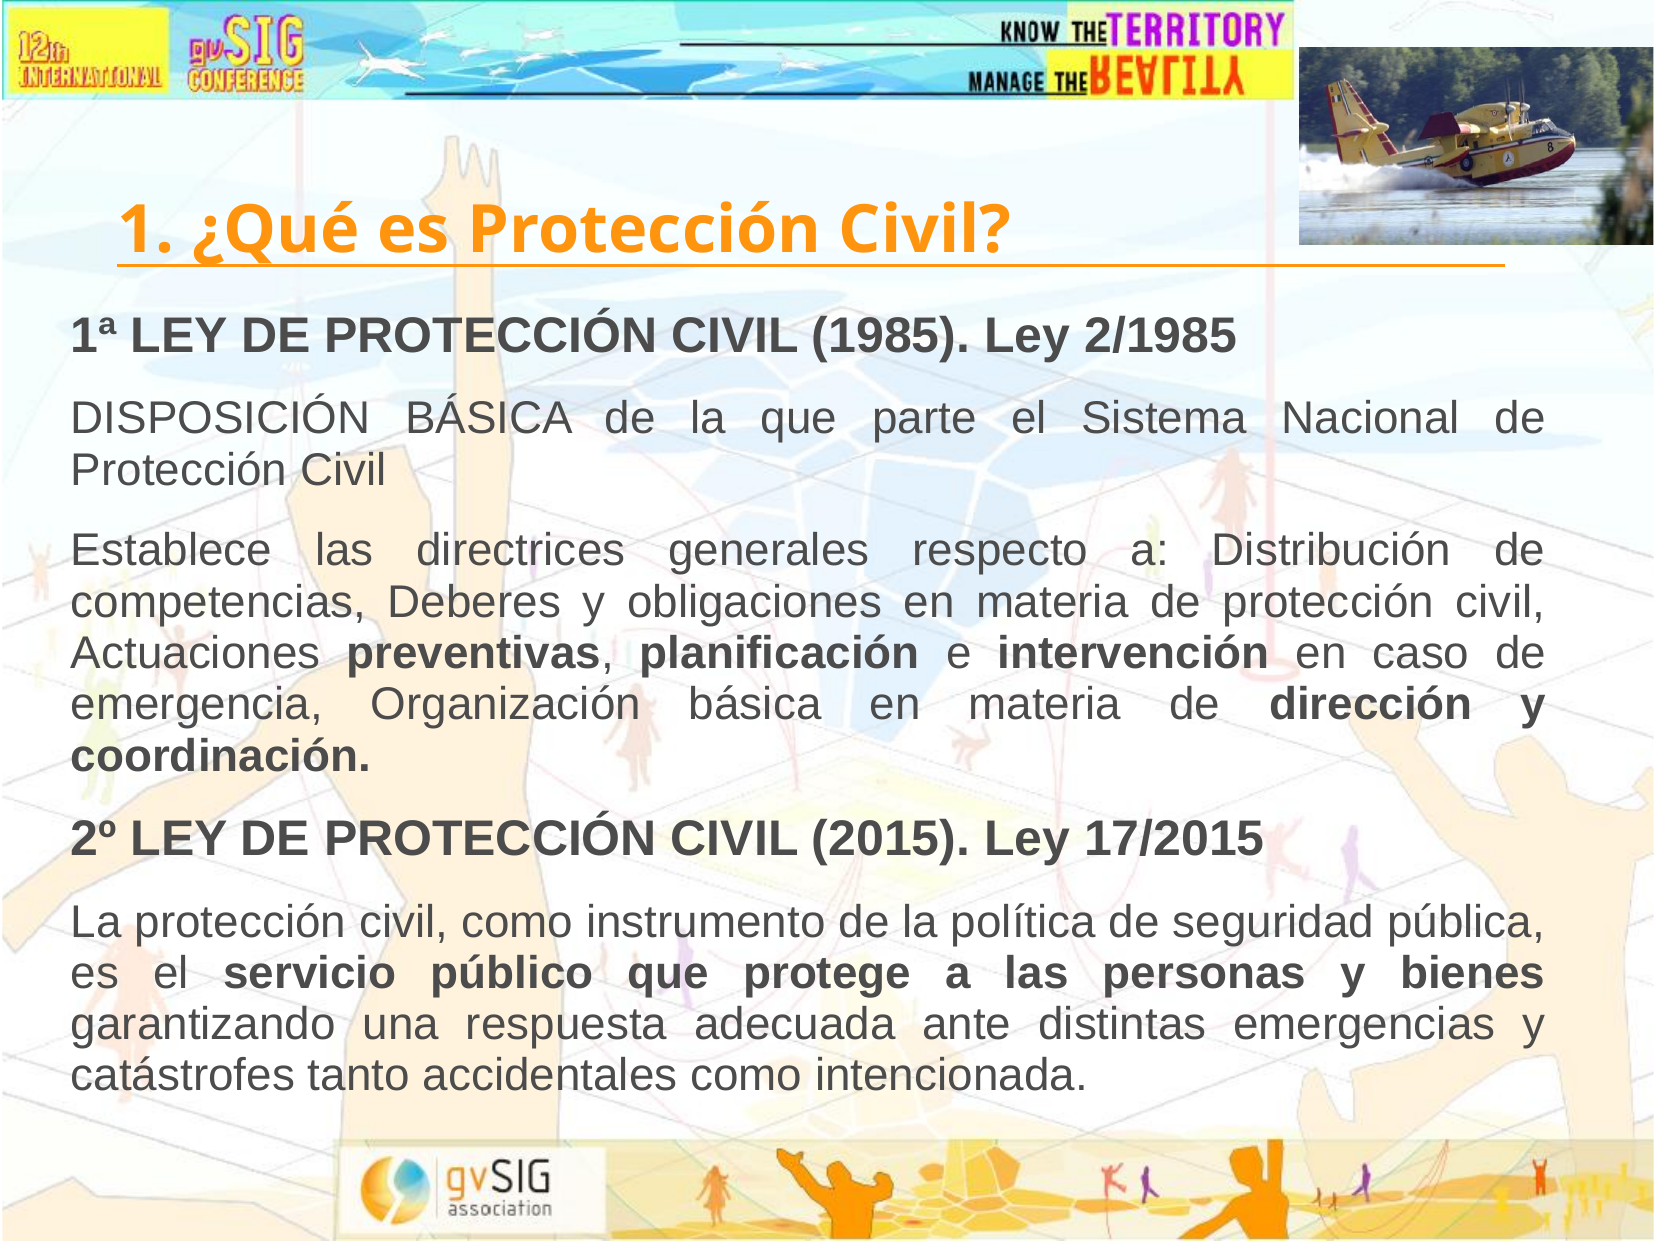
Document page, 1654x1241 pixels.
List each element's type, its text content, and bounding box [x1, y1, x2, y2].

list 1ª LEY DE PROTECCIÓN CIVIL (1985). Ley 2/1985 DISPOSICIÓN BÁSICA de la que parte el Sistema Nacional de Protección Civil Establece las directrices generales respecto a: Distribución de competencias, Deberes y obligaciones en materia de protección civil, Actuaciones preventivas, planificación e intervención en caso de emergencia, Organización básica en materia de dirección y coordinación. 2º LEY DE PROTECCIÓN CIVIL (2015). Ley 17/2015 La protección civil, como instrumento de la política de seguridad pública, es el servicio público que protege a las personas y bienes garantizando una respuesta adecuada ante distintas emergencias y catástrofes tanto accidentales como intencionada. [0, 307, 1547, 1241]
picture [2, 0, 1654, 1241]
title 1. ¿Qué es Protección Civil? [117, 187, 1606, 266]
